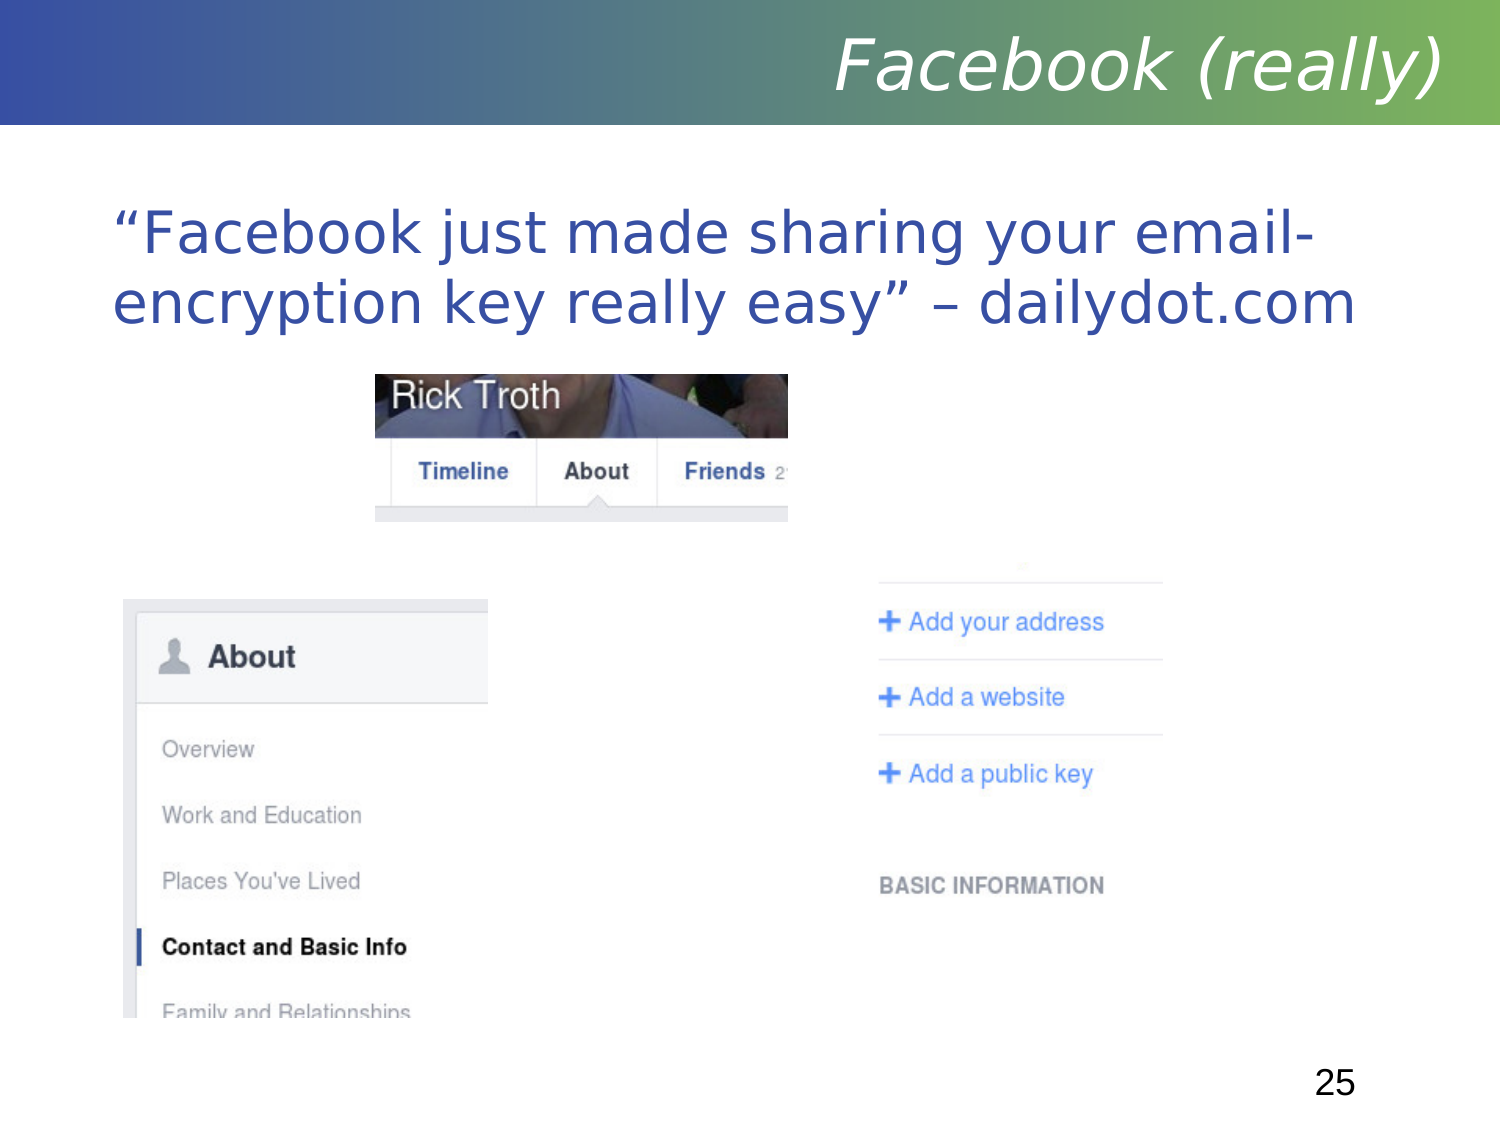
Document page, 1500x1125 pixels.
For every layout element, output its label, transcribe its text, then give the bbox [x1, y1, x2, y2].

picture [123, 599, 488, 1018]
title Facebook (really) [62, 12, 1463, 113]
list “Facebook just made sharing your email-encryption key really easy” – dailydot.com [70, 187, 1438, 856]
picture [375, 374, 788, 522]
picture [854, 562, 1163, 905]
